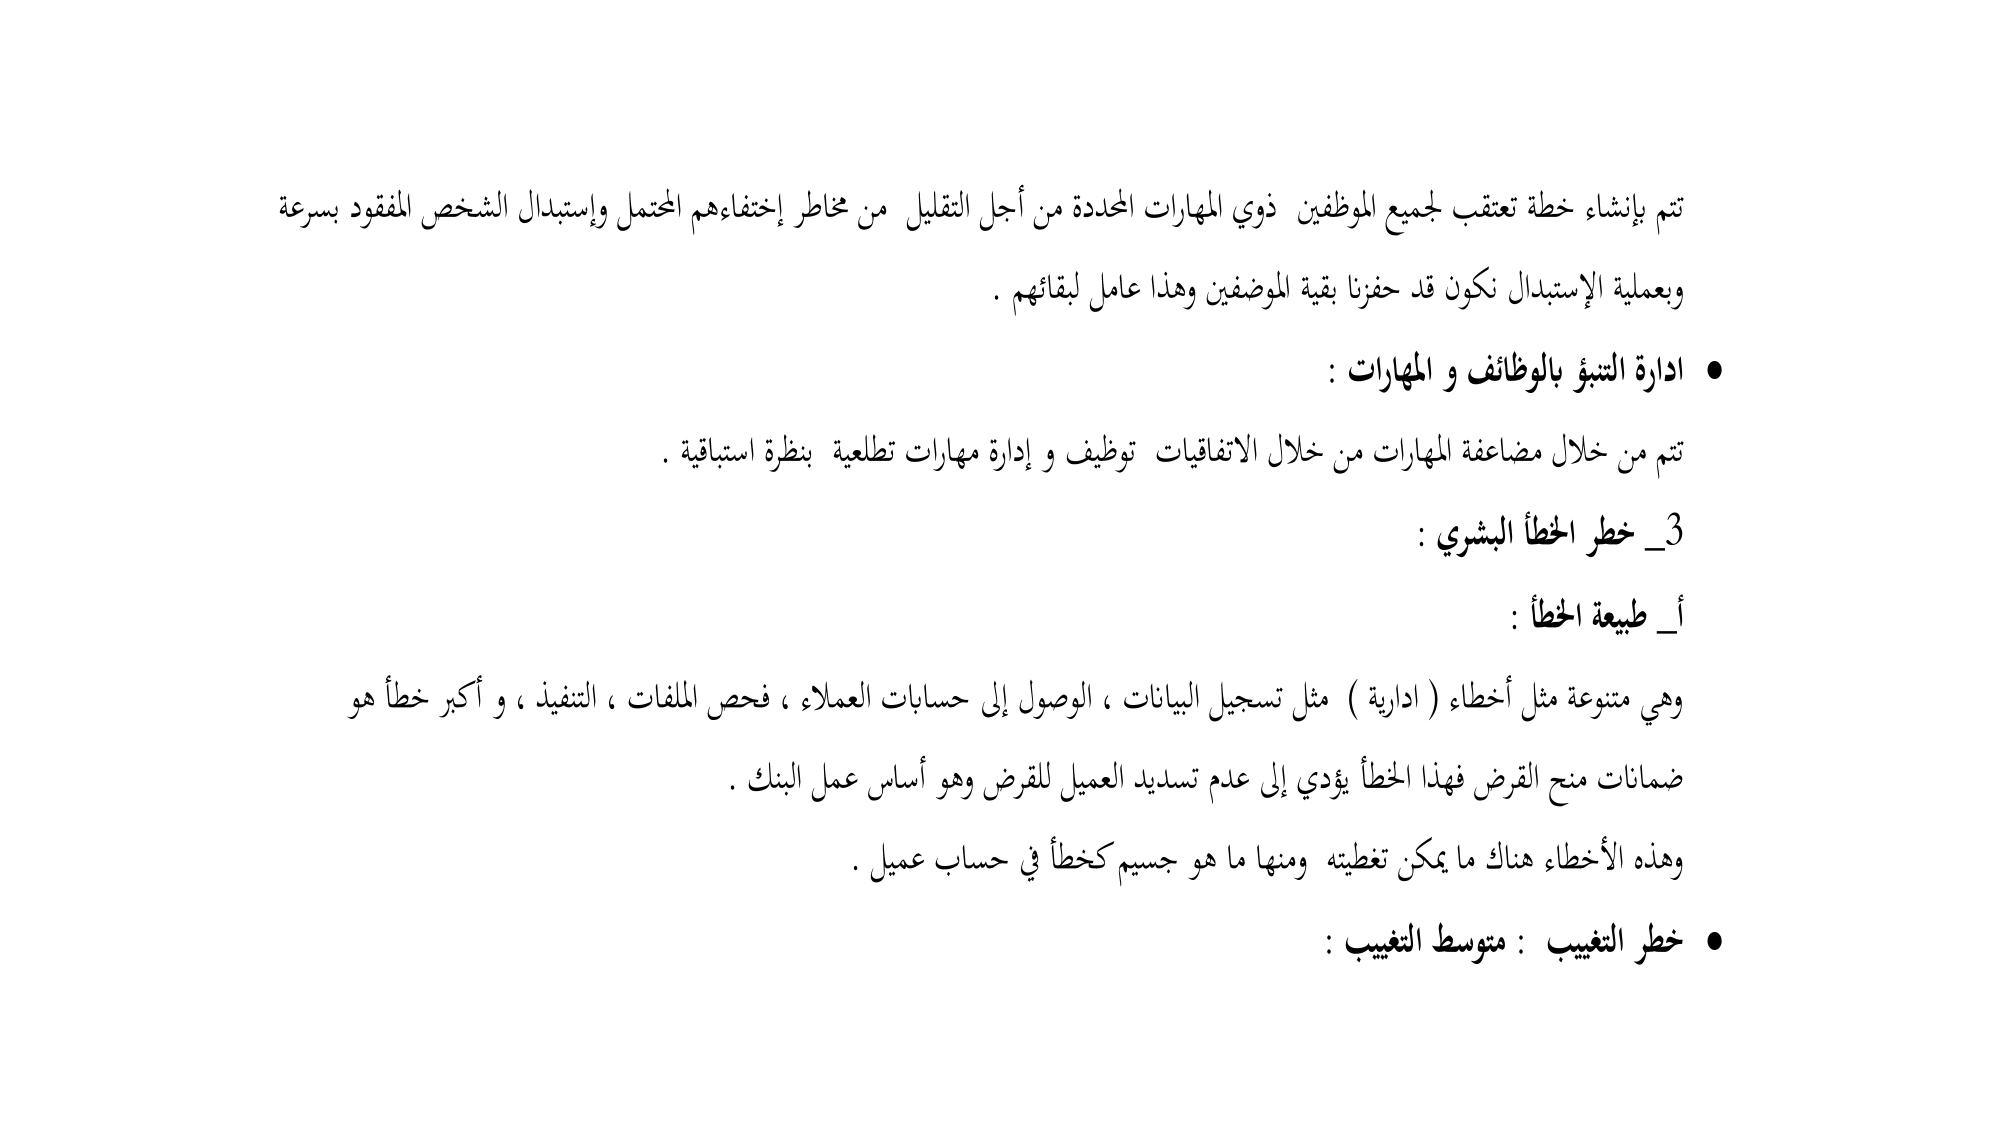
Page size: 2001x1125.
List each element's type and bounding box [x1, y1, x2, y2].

picture [222, 53, 1778, 1071]
